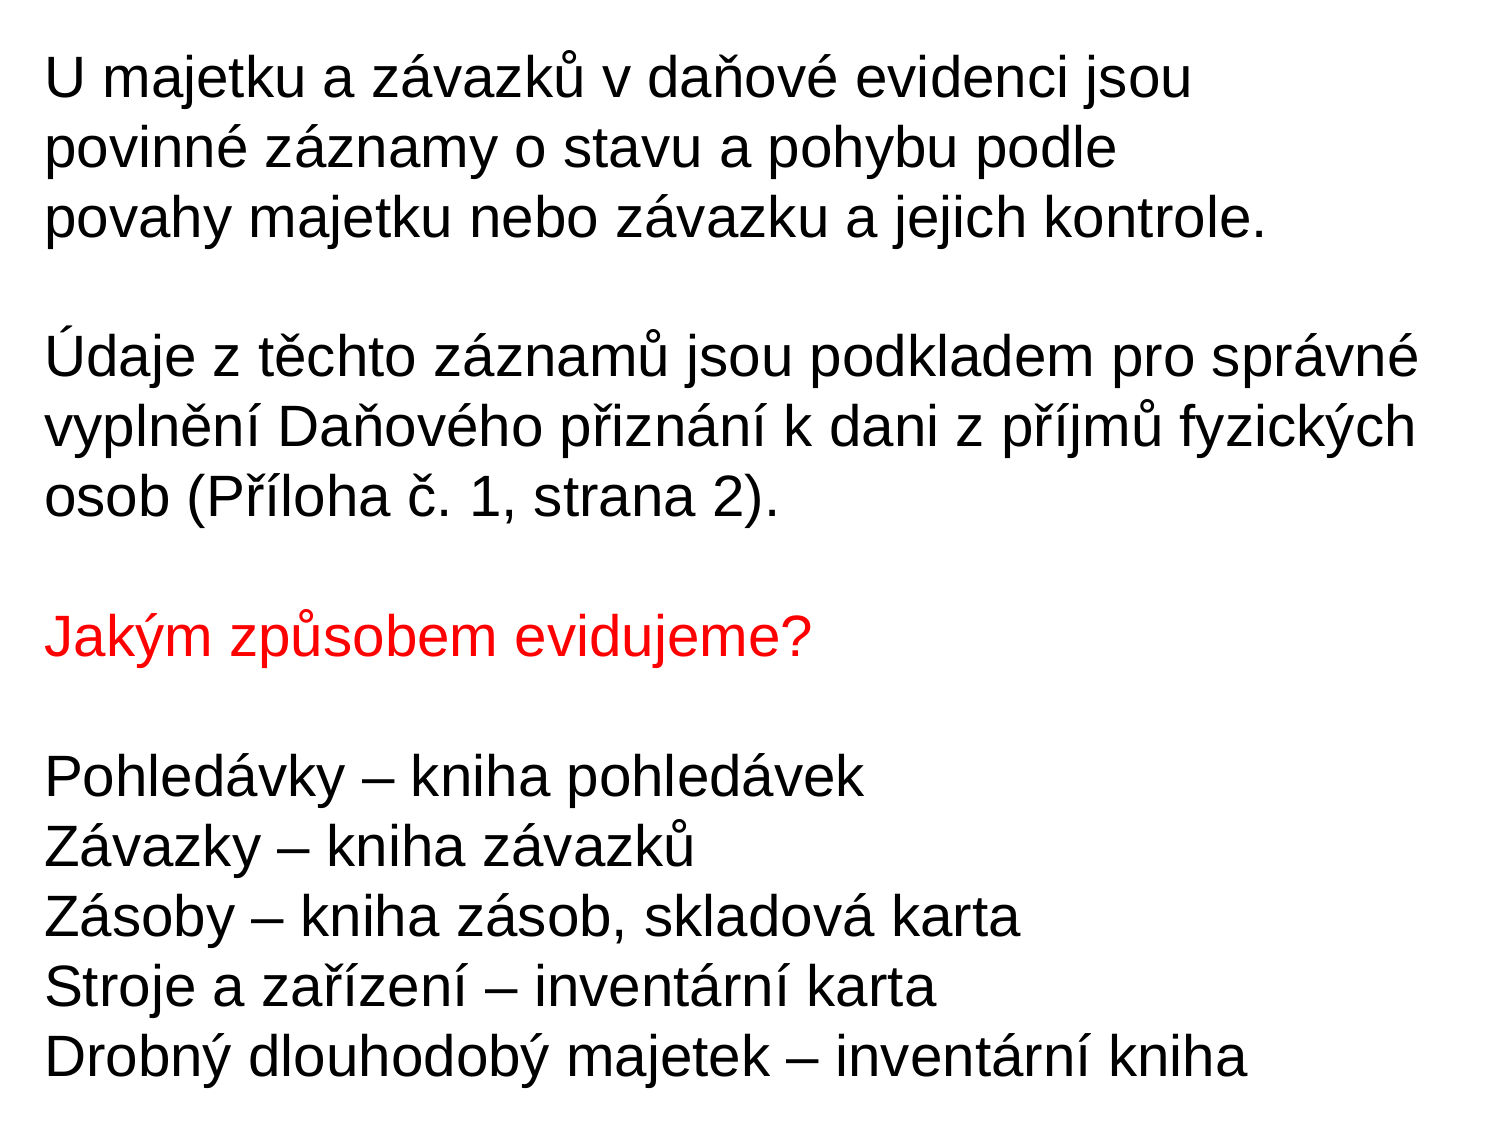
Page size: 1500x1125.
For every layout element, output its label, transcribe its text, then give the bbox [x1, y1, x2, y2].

text_box U majetku a závazků v daňové evidenci jsou povinné záznamy o stavu a pohybu podle povahy majetku nebo závazku a jejich kontrole. Údaje z těchto záznamů jsou podkladem pro správné vyplnění Daňového přiznání k dani z příjmů fyzických osob (Příloha č. 1, strana 2). Jakým způsobem evidujeme? Pohledávky – kniha pohledávek Závazky – kniha závazků Zásoby – kniha zásob, skladová karta Stroje a zařízení – inventární karta Drobný dlouhodobý majetek – inventární kniha [29, 31, 1459, 1097]
